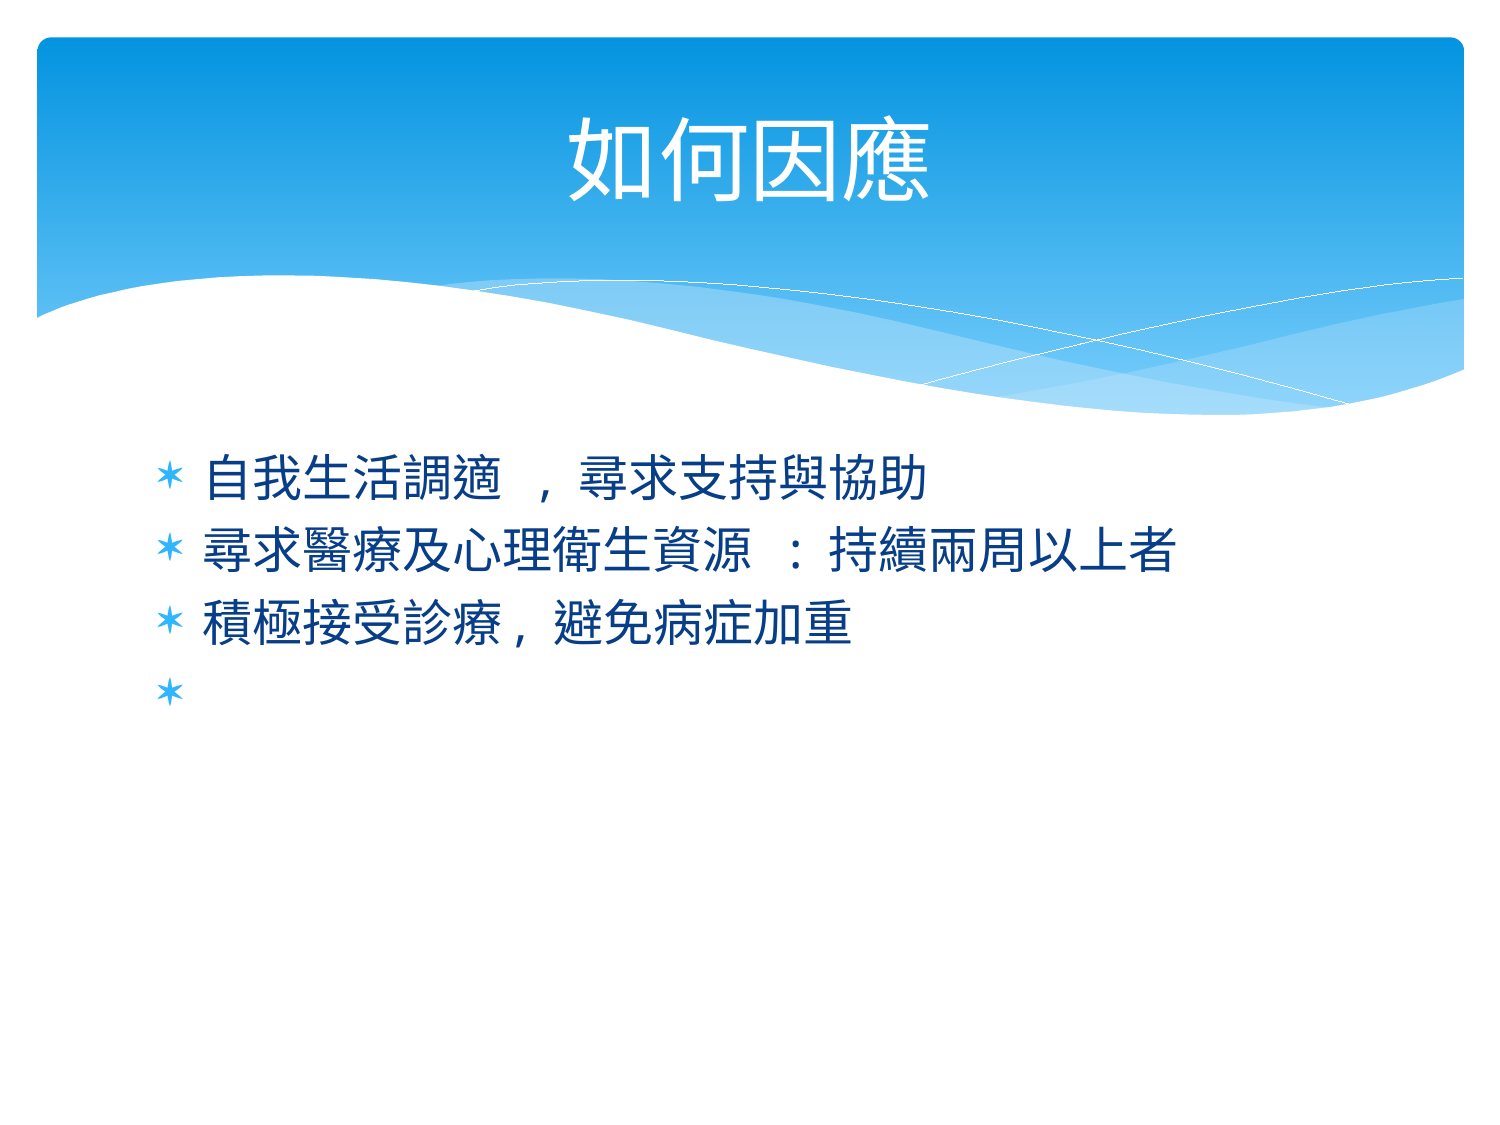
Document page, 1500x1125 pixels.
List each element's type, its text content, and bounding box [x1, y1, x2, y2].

title 如何因應 [75, 55, 1426, 261]
list 自我生活調適 , 尋求支持與協助 尋求醫療及心理衛生資源 : 持續兩周以上者 積極接受診療, 避免病症加重 [142, 438, 1359, 1005]
